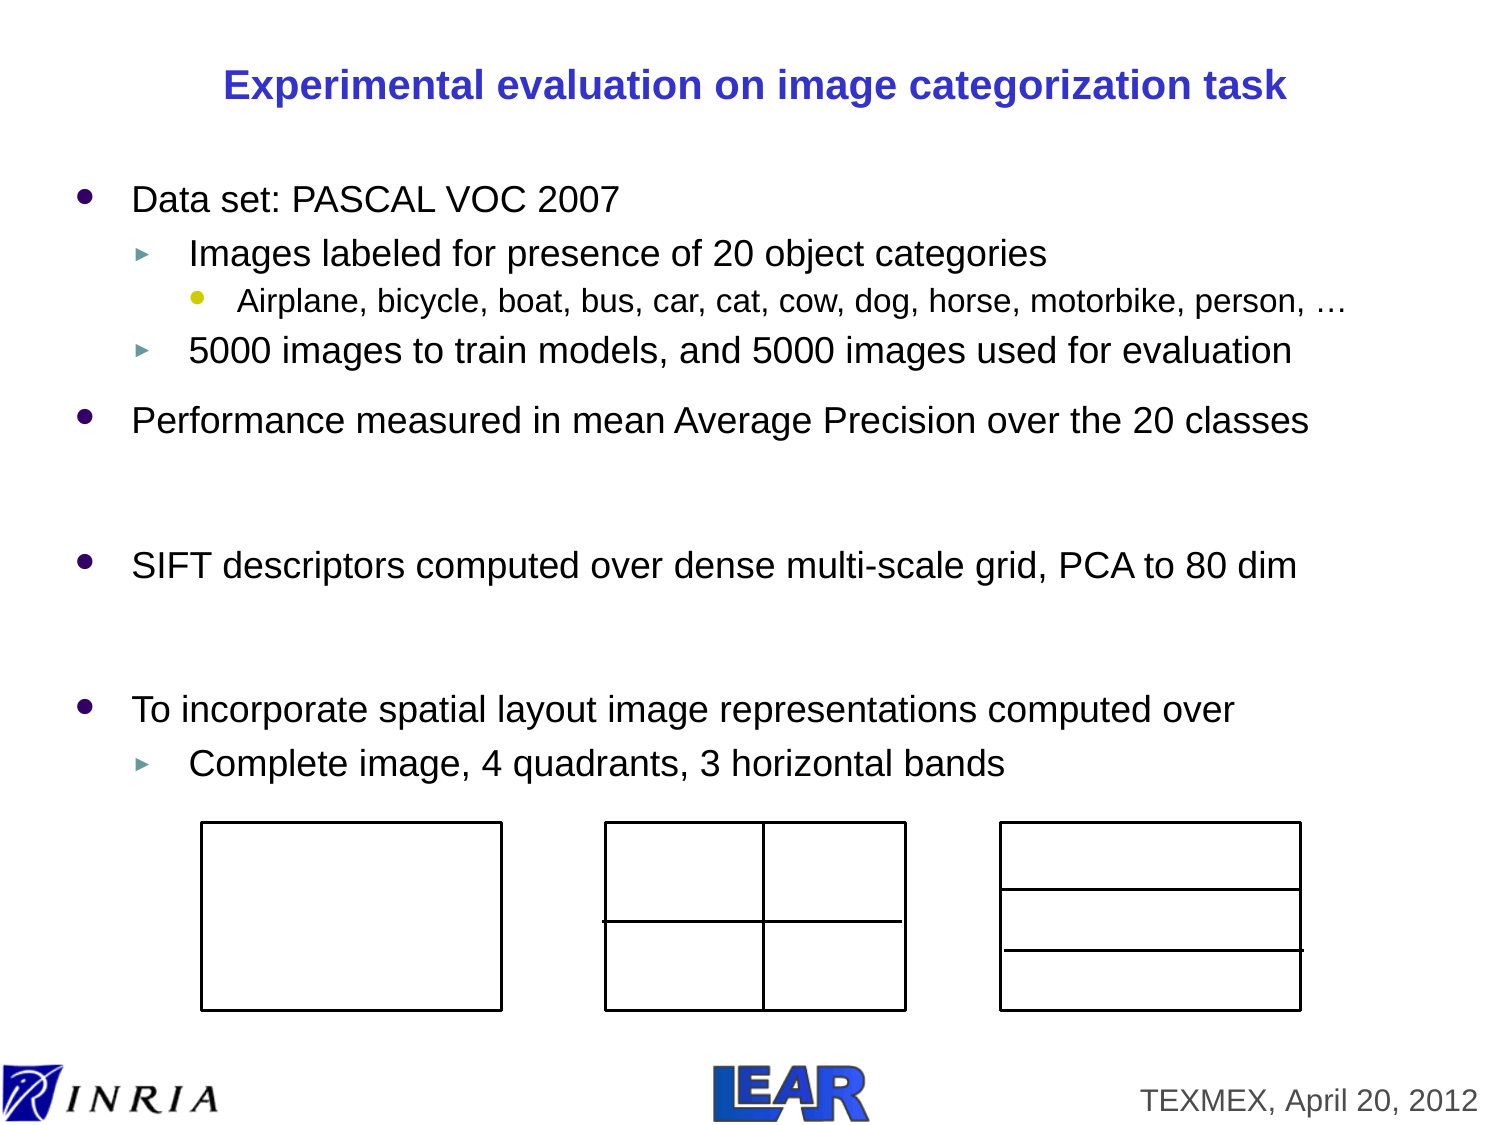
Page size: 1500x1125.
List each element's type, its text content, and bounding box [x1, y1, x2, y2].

picture [0, 1050, 75, 1125]
list Data set: PASCAL VOC 2007 Images labeled for presence of 20 object categories Airplane, bicycle, boat, bus, car, cat, cow, dog, horse, motorbike, person, … 5000 images to train models, and 5000 images used for evaluation Performance measured in mean Average Precision over the 20 classes SIFT descriptors computed over dense multi-scale grid, PCA to 80 dim To incorporate spatial layout image representations computed over Complete image, 4 quadrants, 3 horizontal bands [75, 178, 1425, 1125]
title Experimental evaluation on image categorization task [51, 46, 1459, 123]
